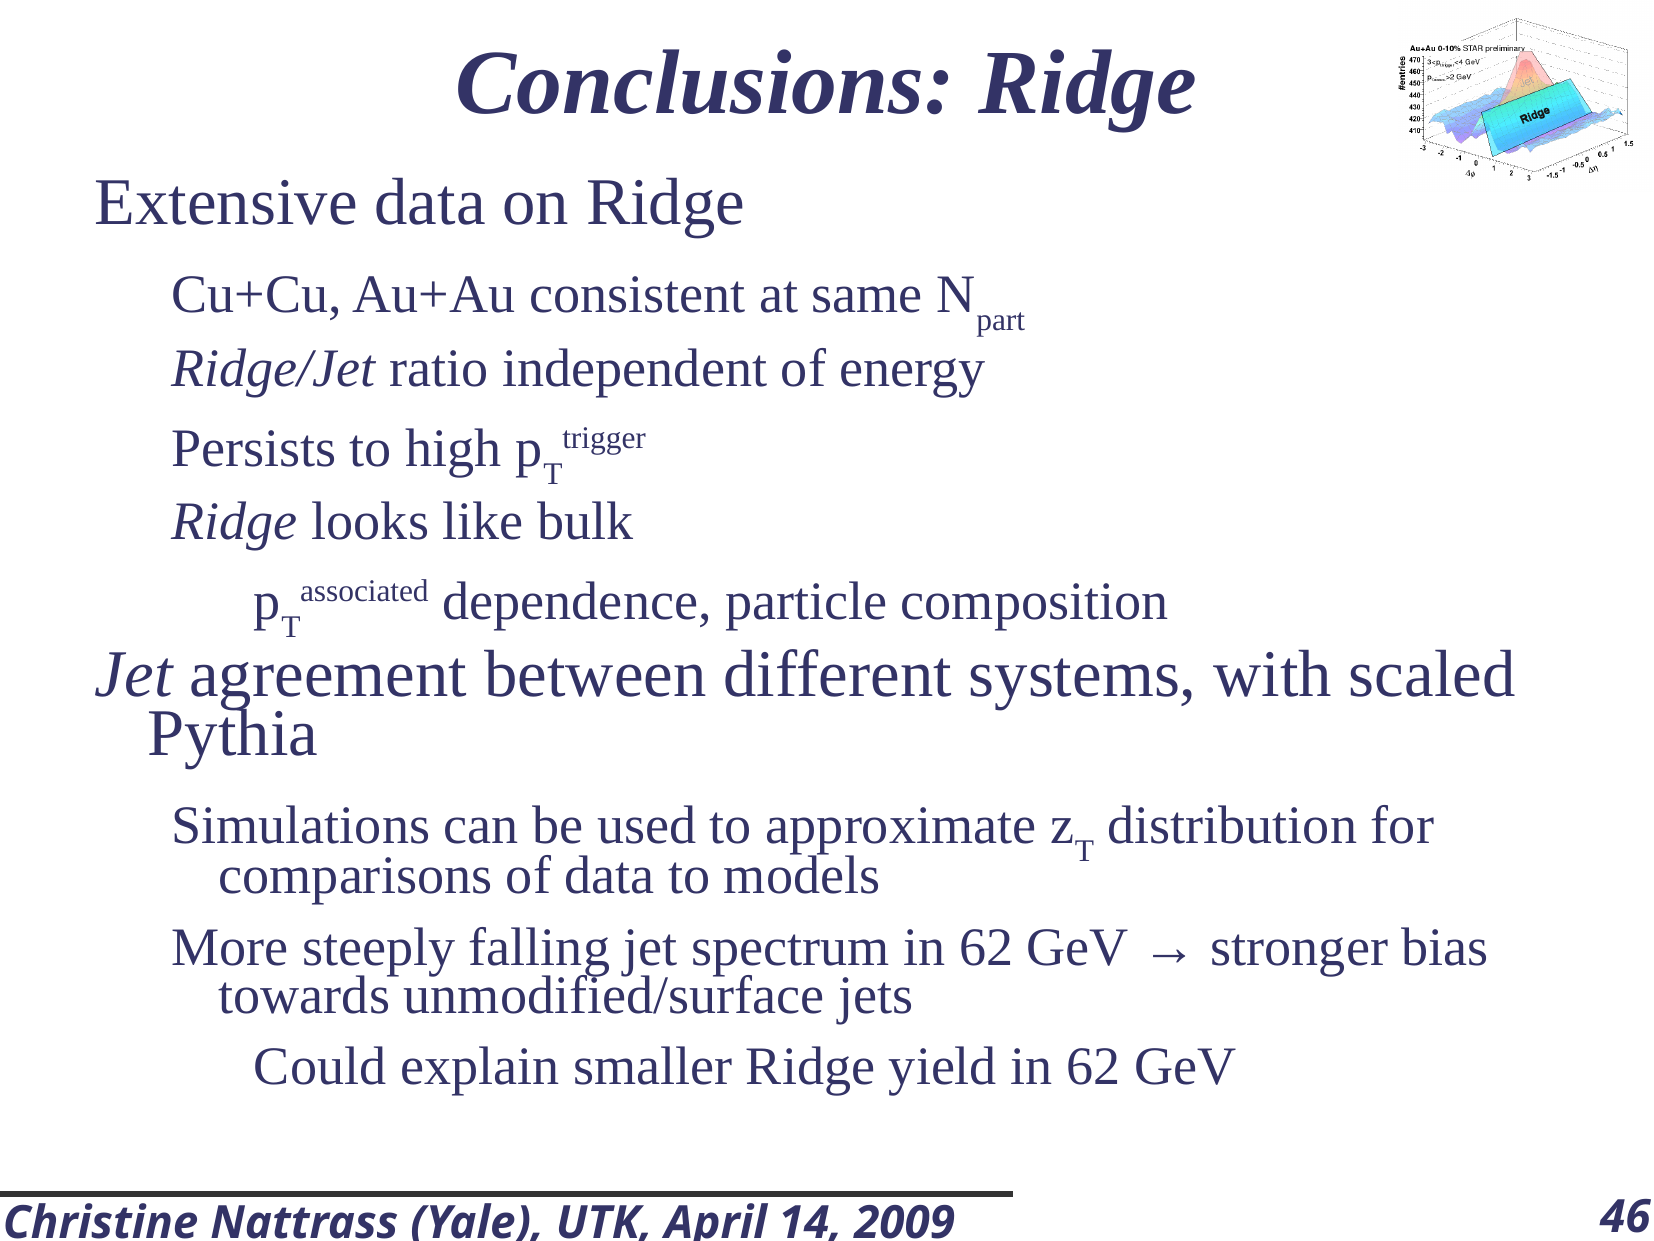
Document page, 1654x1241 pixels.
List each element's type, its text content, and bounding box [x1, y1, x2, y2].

picture [1398, 0, 1654, 192]
title Conclusions: Ridge [82, 0, 1398, 177]
list Extensive data on Ridge Cu+Cu, Au+Au consistent at same Npart Ridge/Jet ratio independent of energy Persists to high pTtrigger Ridge looks like bulk pTassociated dependence, particle composition Jet agreement between different systems, with scaled Pythia Simulations can be used to approximate zT distribution for comparisons of data to models More steeply falling jet spectrum in 62 GeV → stronger bias towards unmodified/surface jets Could explain smaller Ridge yield in 62 GeV [76, 177, 1637, 1178]
